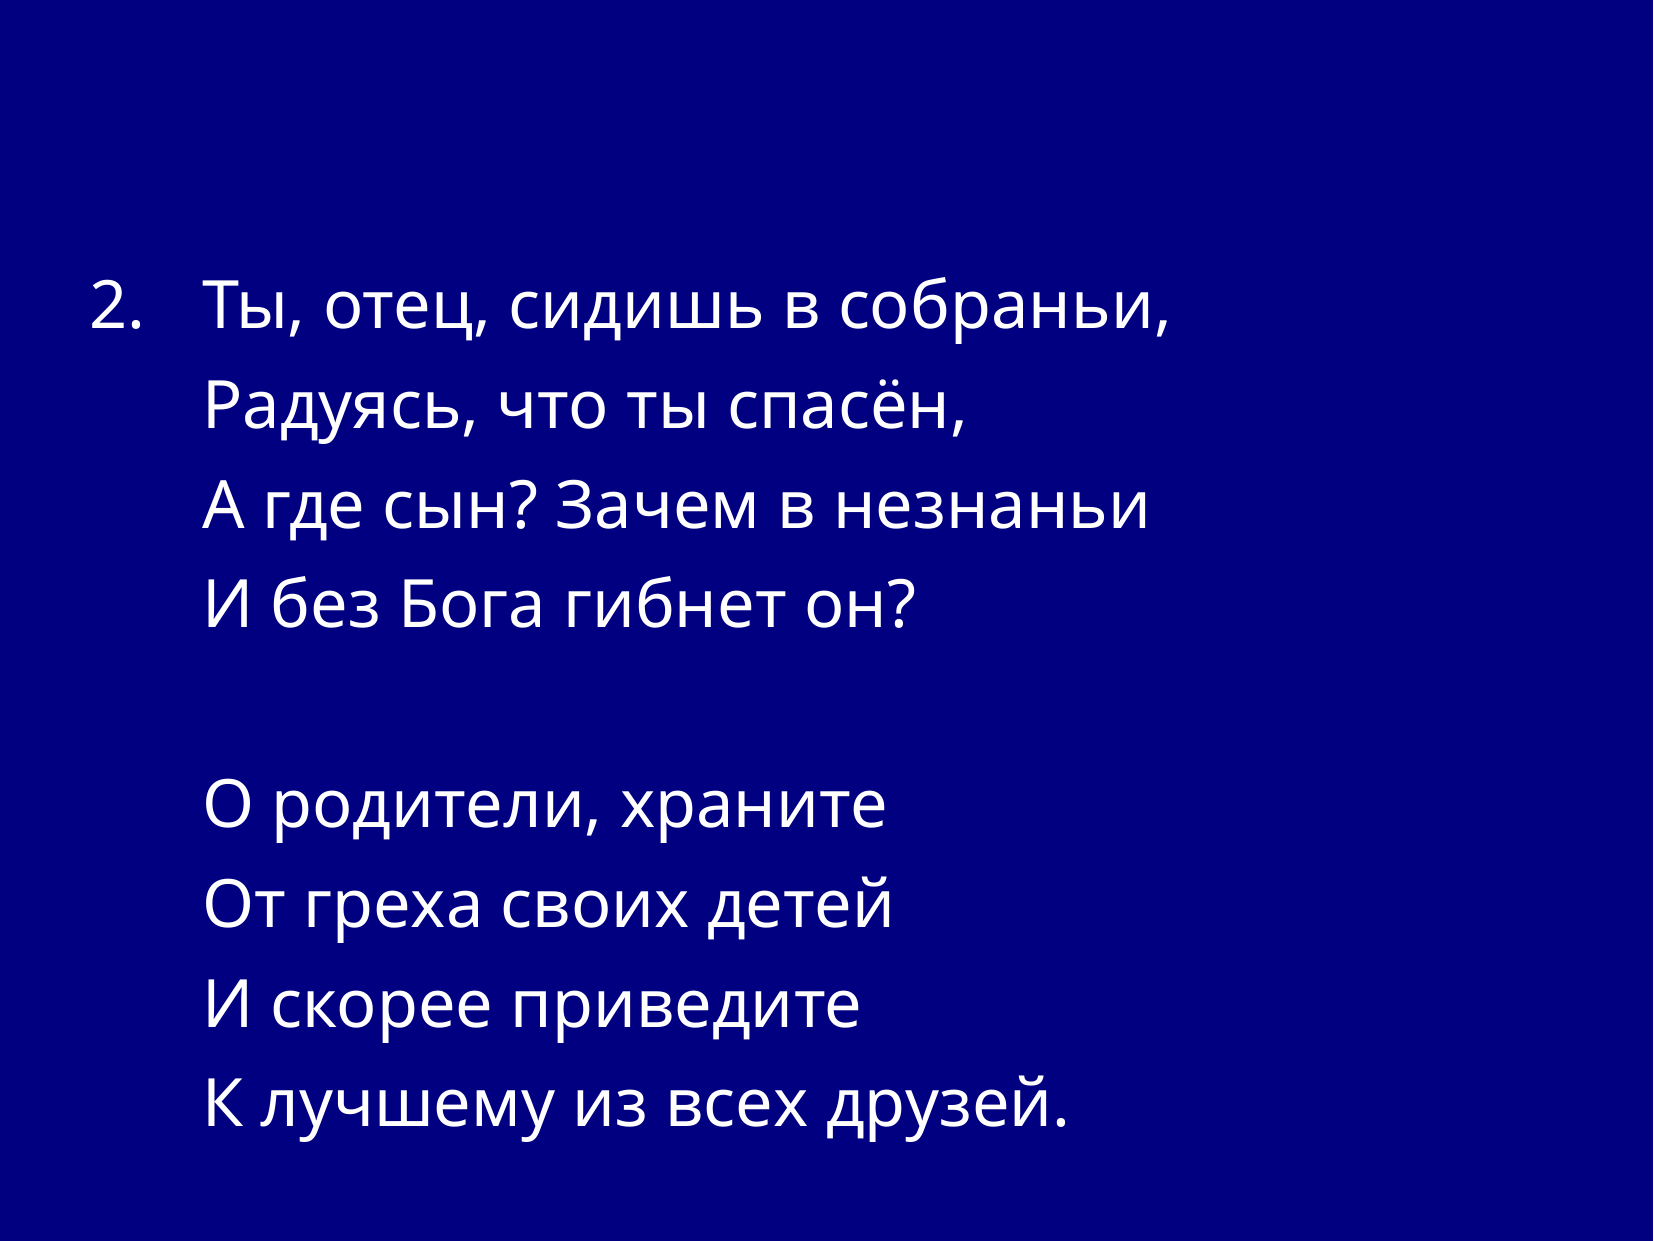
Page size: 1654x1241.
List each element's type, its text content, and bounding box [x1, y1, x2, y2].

text_box 2. Ты, отец, сидишь в собраньи, Радуясь, что ты спасён, А где сын? Зачем в незнаньи И без Бога гибнет он? О родители, храните От греха своих детей И скорее приведите К лучшему из всех друзей. [75, 150, 1576, 1163]
